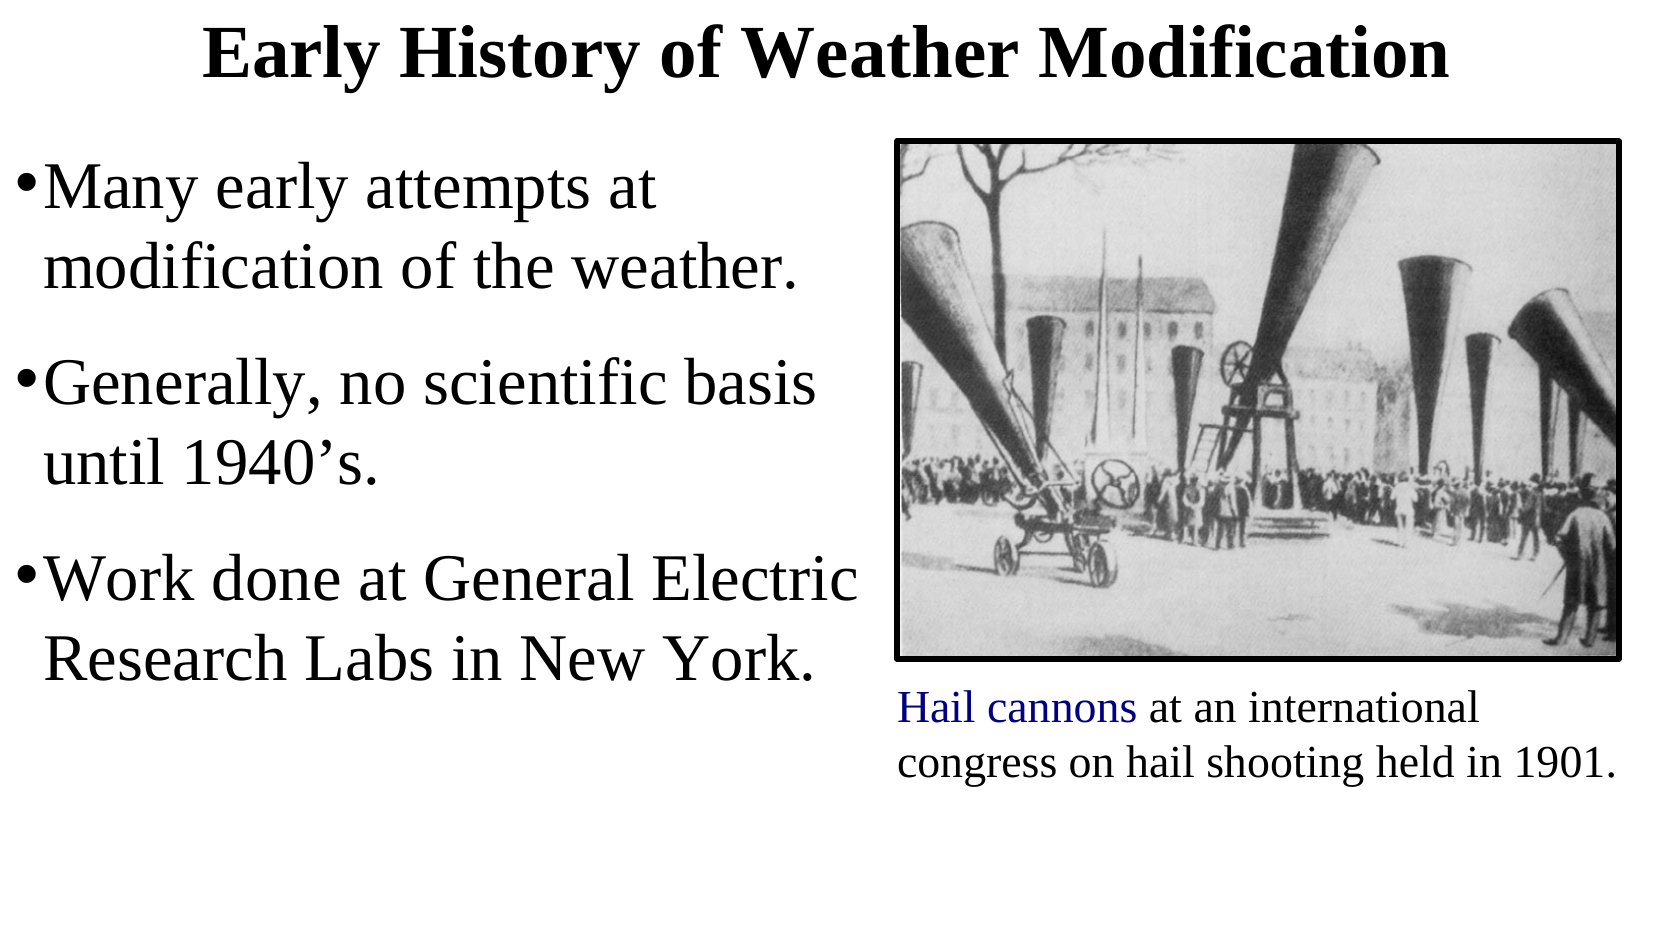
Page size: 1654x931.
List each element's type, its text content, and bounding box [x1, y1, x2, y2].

picture [900, 144, 1616, 656]
title Early History of Weather Modification [0, 0, 1654, 106]
text_box Hail cannons at an international congress on hail shooting held in 1901. [882, 669, 1633, 850]
list Many early attempts at modification of the weather. Generally, no scientific basis until 1940’s. Work done at General Electric Research Labs in New York. [0, 134, 901, 737]
